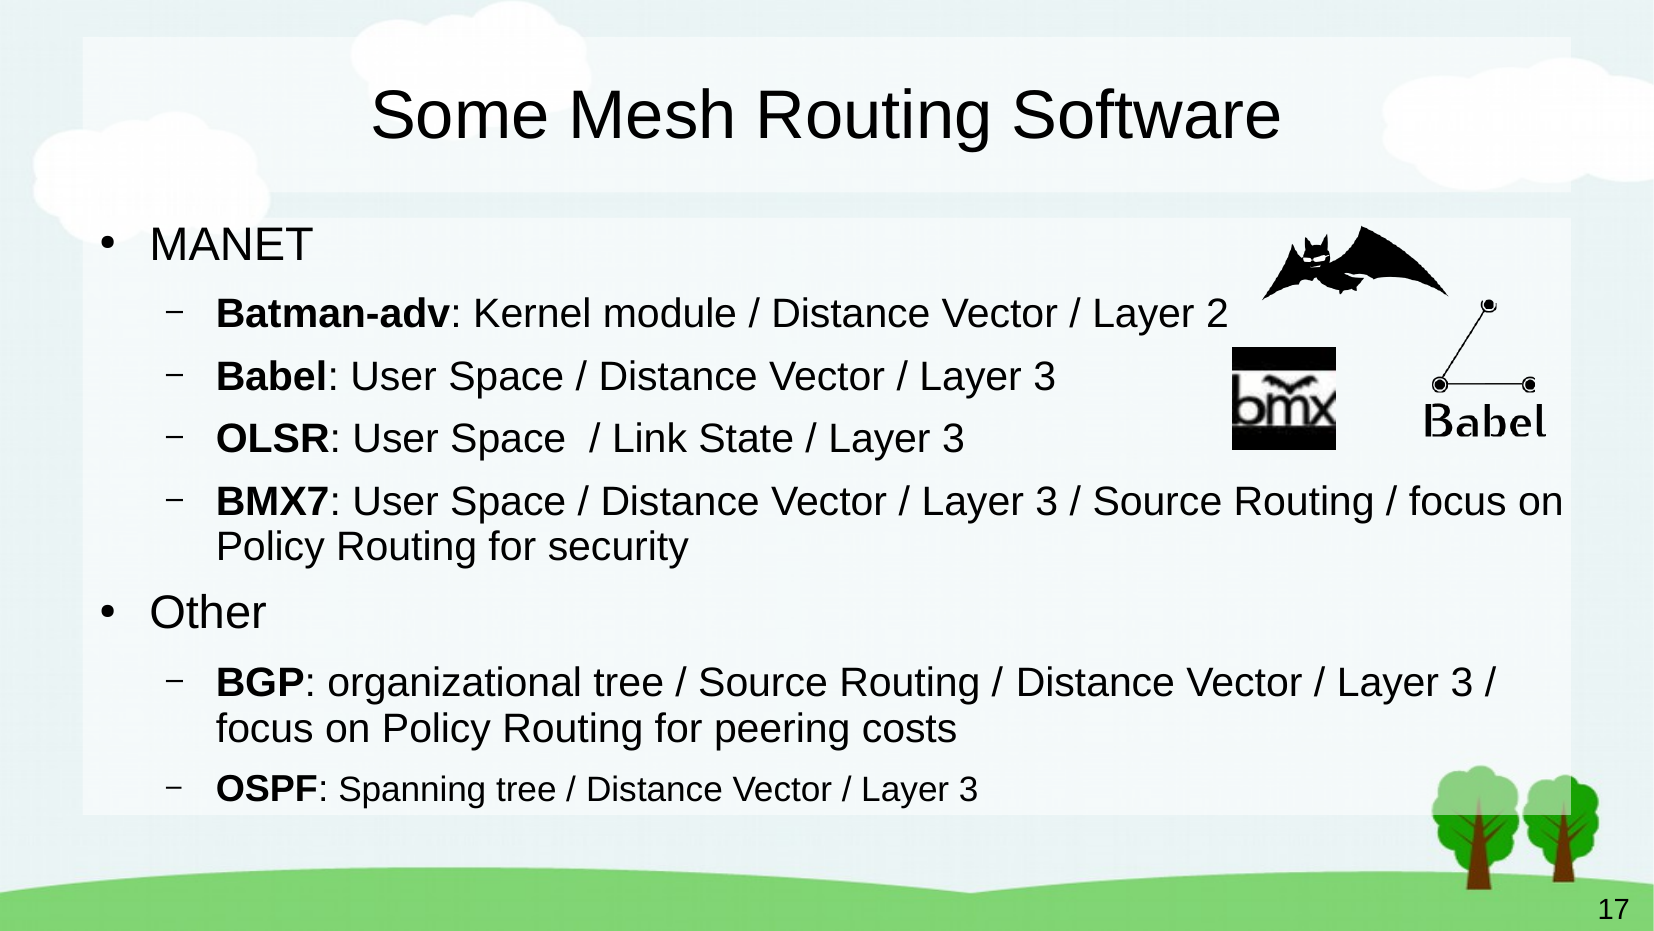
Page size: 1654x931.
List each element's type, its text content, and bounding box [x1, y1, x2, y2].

title Some Mesh Routing Software [82, 37, 1571, 193]
picture [0, 0, 1654, 931]
list MANET Batman-adv: Kernel module / Distance Vector / Layer 2 Babel: User Space / Distance Vector / Layer 3 OLSR: User Space / Link State / Layer 3 BMX7: User Space / Distance Vector / Layer 3 / Source Routing / focus on Policy Routing for security Other BGP: organizational tree / Source Routing / Distance Vector / Layer 3 / focus on Policy Routing for peering costs OSPF: Spanning tree / Distance Vector / Layer 3 [82, 217, 1571, 815]
